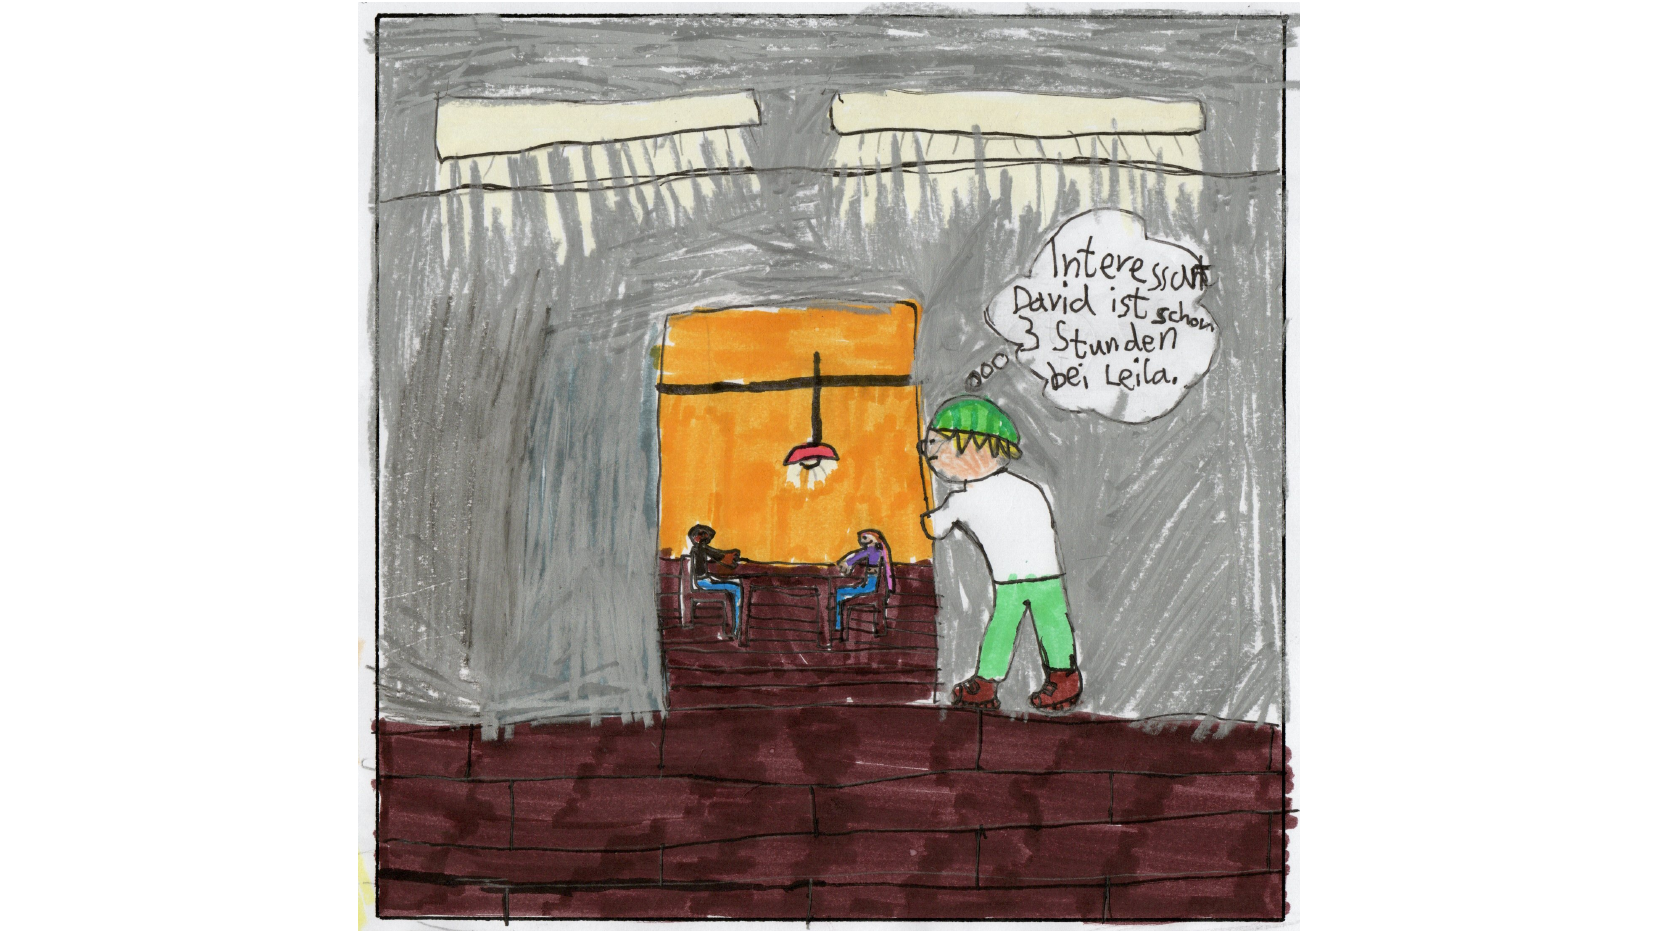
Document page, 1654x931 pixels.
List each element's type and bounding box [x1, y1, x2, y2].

picture [358, 2, 1300, 931]
